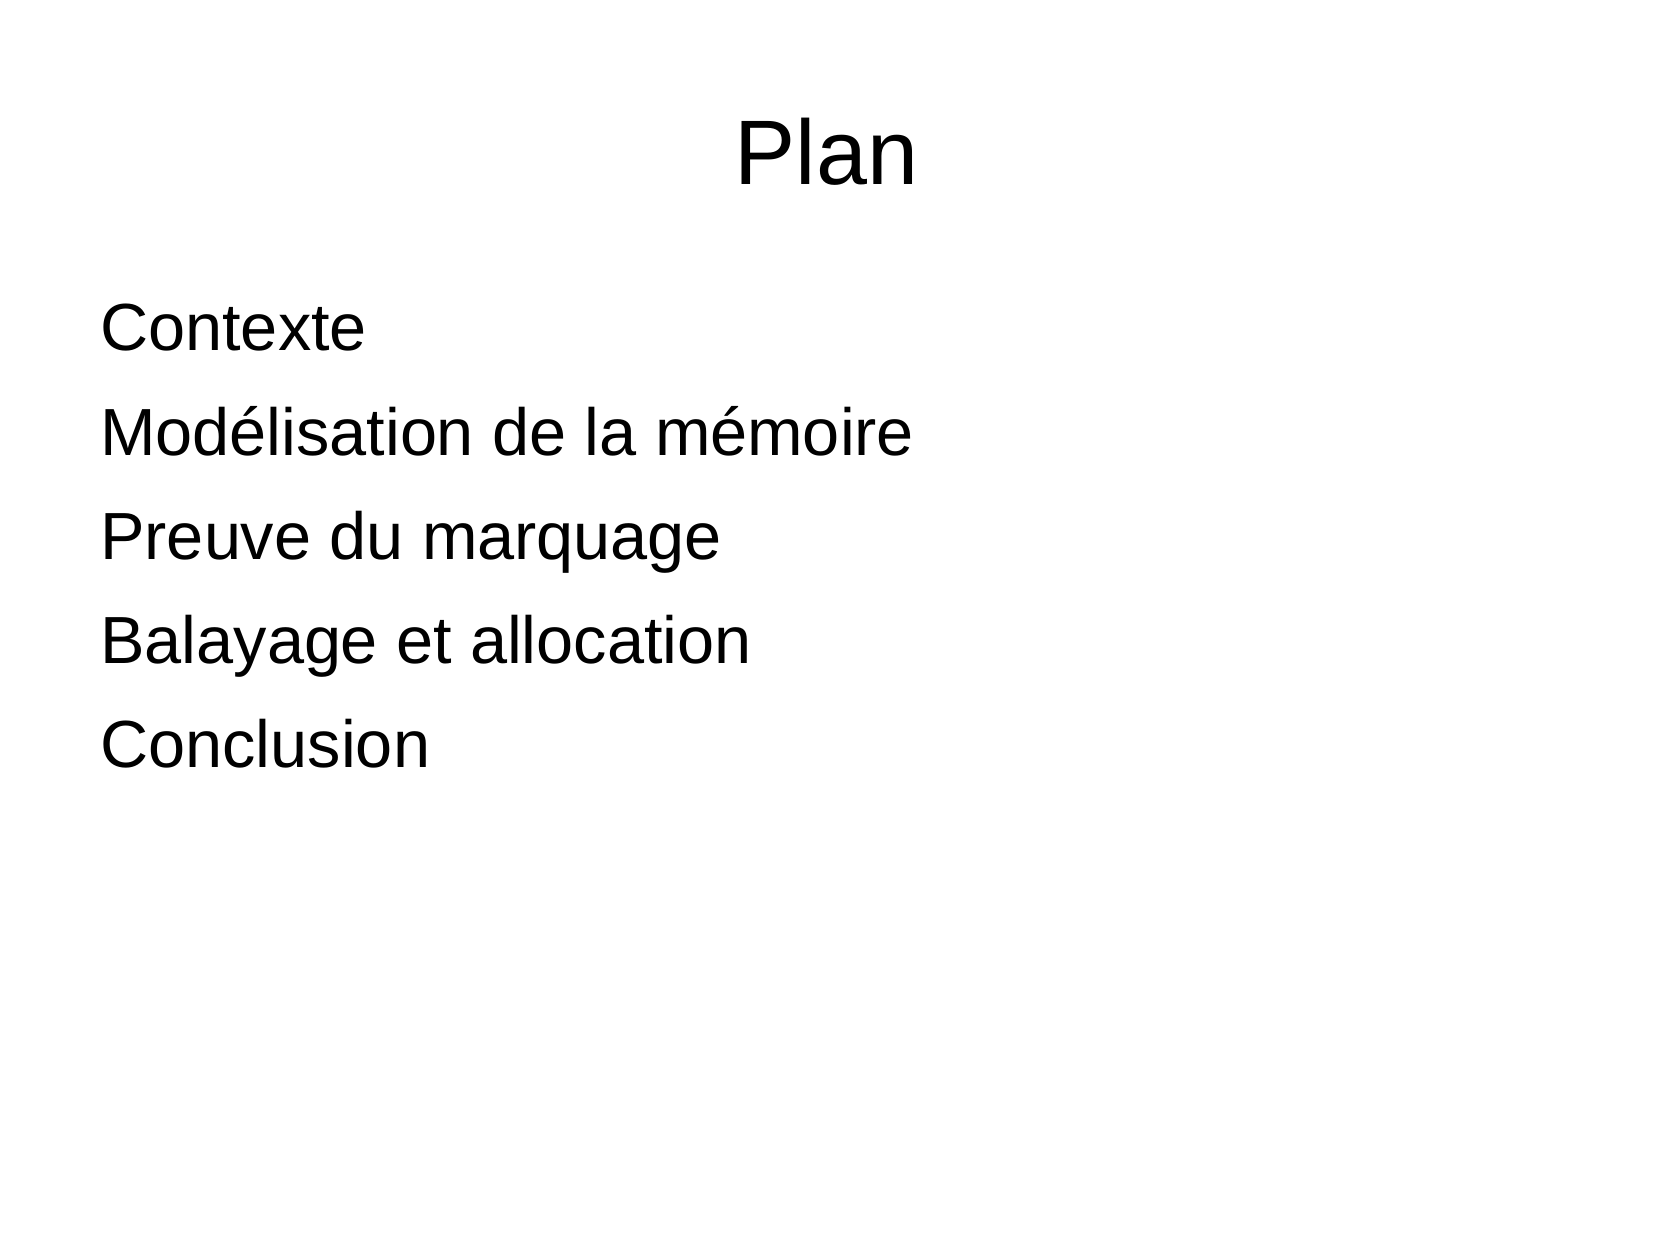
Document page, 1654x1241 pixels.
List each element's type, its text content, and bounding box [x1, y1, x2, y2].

title Plan [82, 56, 1571, 250]
list Contexte Modélisation de la mémoire Preuve du marquage Balayage et allocation Conclusion [82, 290, 1571, 1094]
